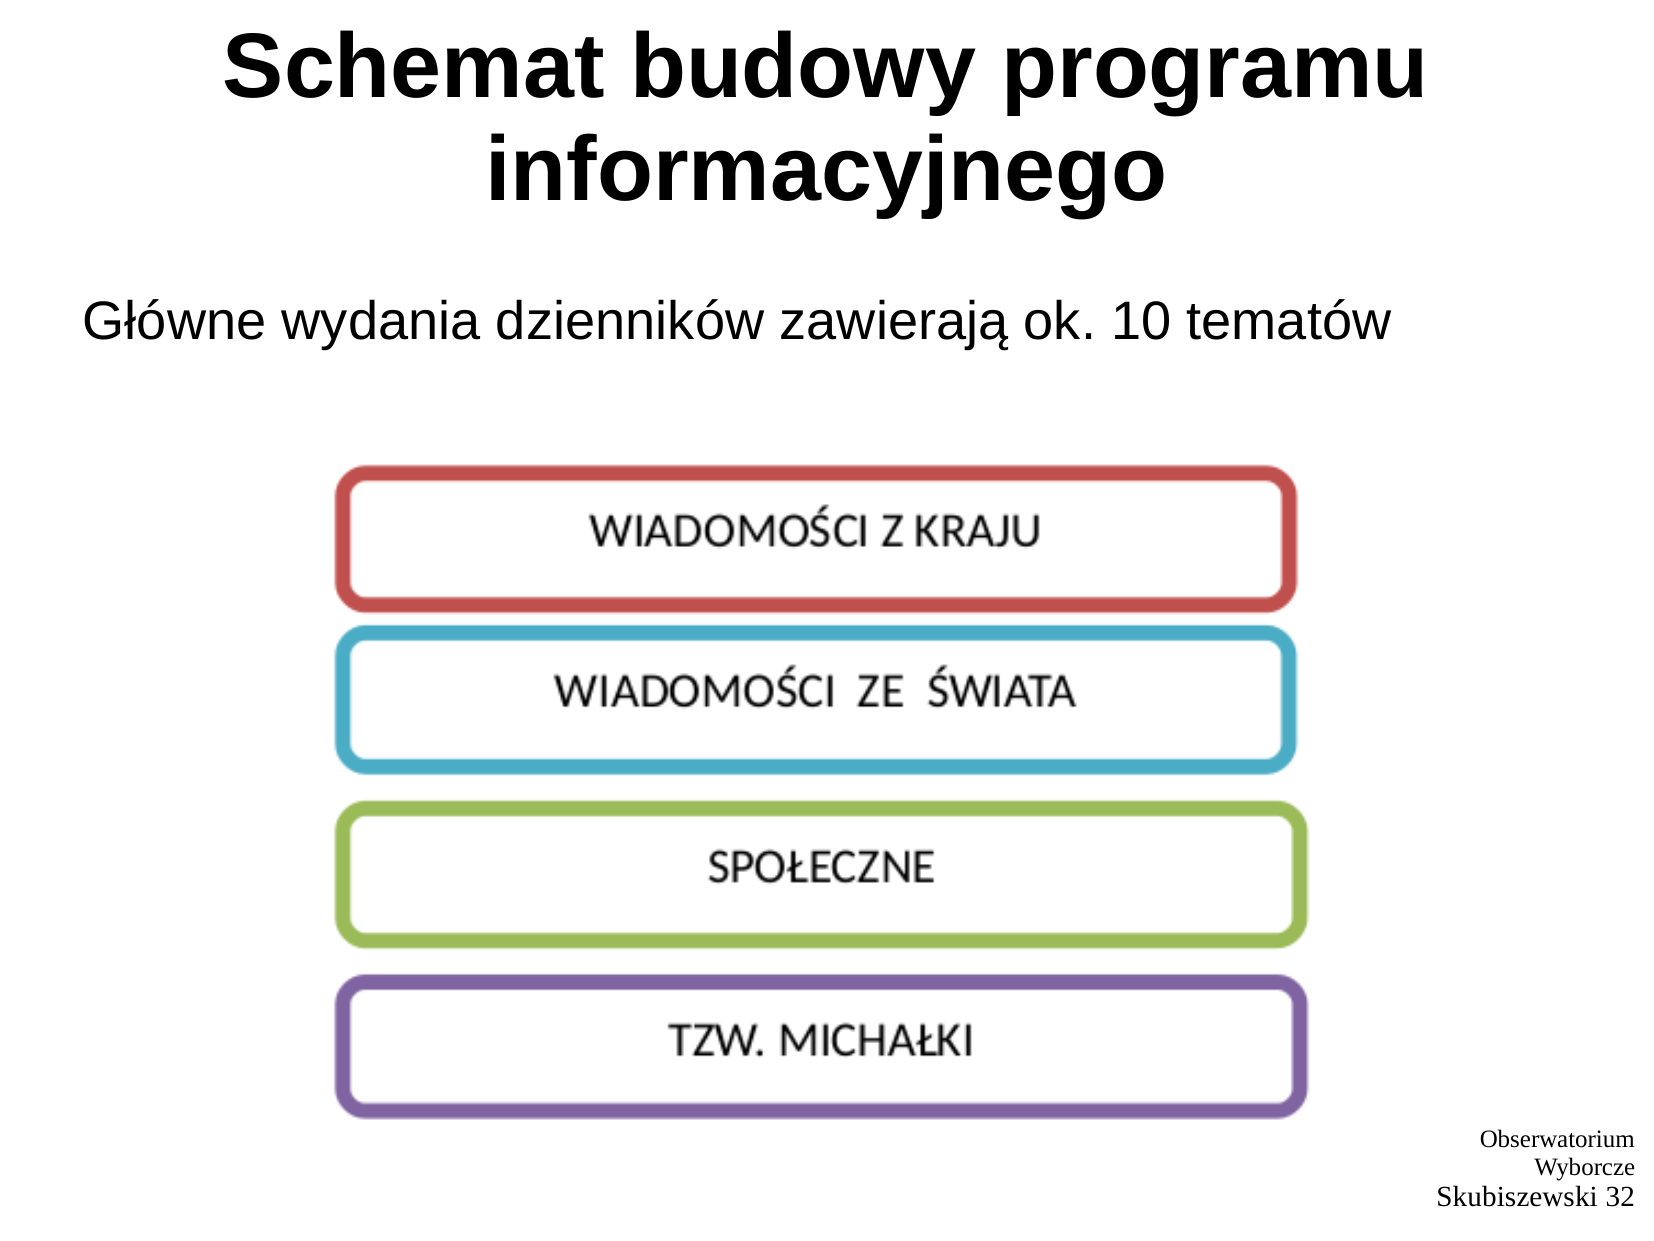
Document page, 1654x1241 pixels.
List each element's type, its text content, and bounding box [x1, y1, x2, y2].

list Główne wydania dzienników zawierają ok. 10 tematów [82, 290, 1571, 451]
title Schemat budowy programu informacyjnego [82, 15, 1571, 223]
picture [300, 451, 1338, 1156]
